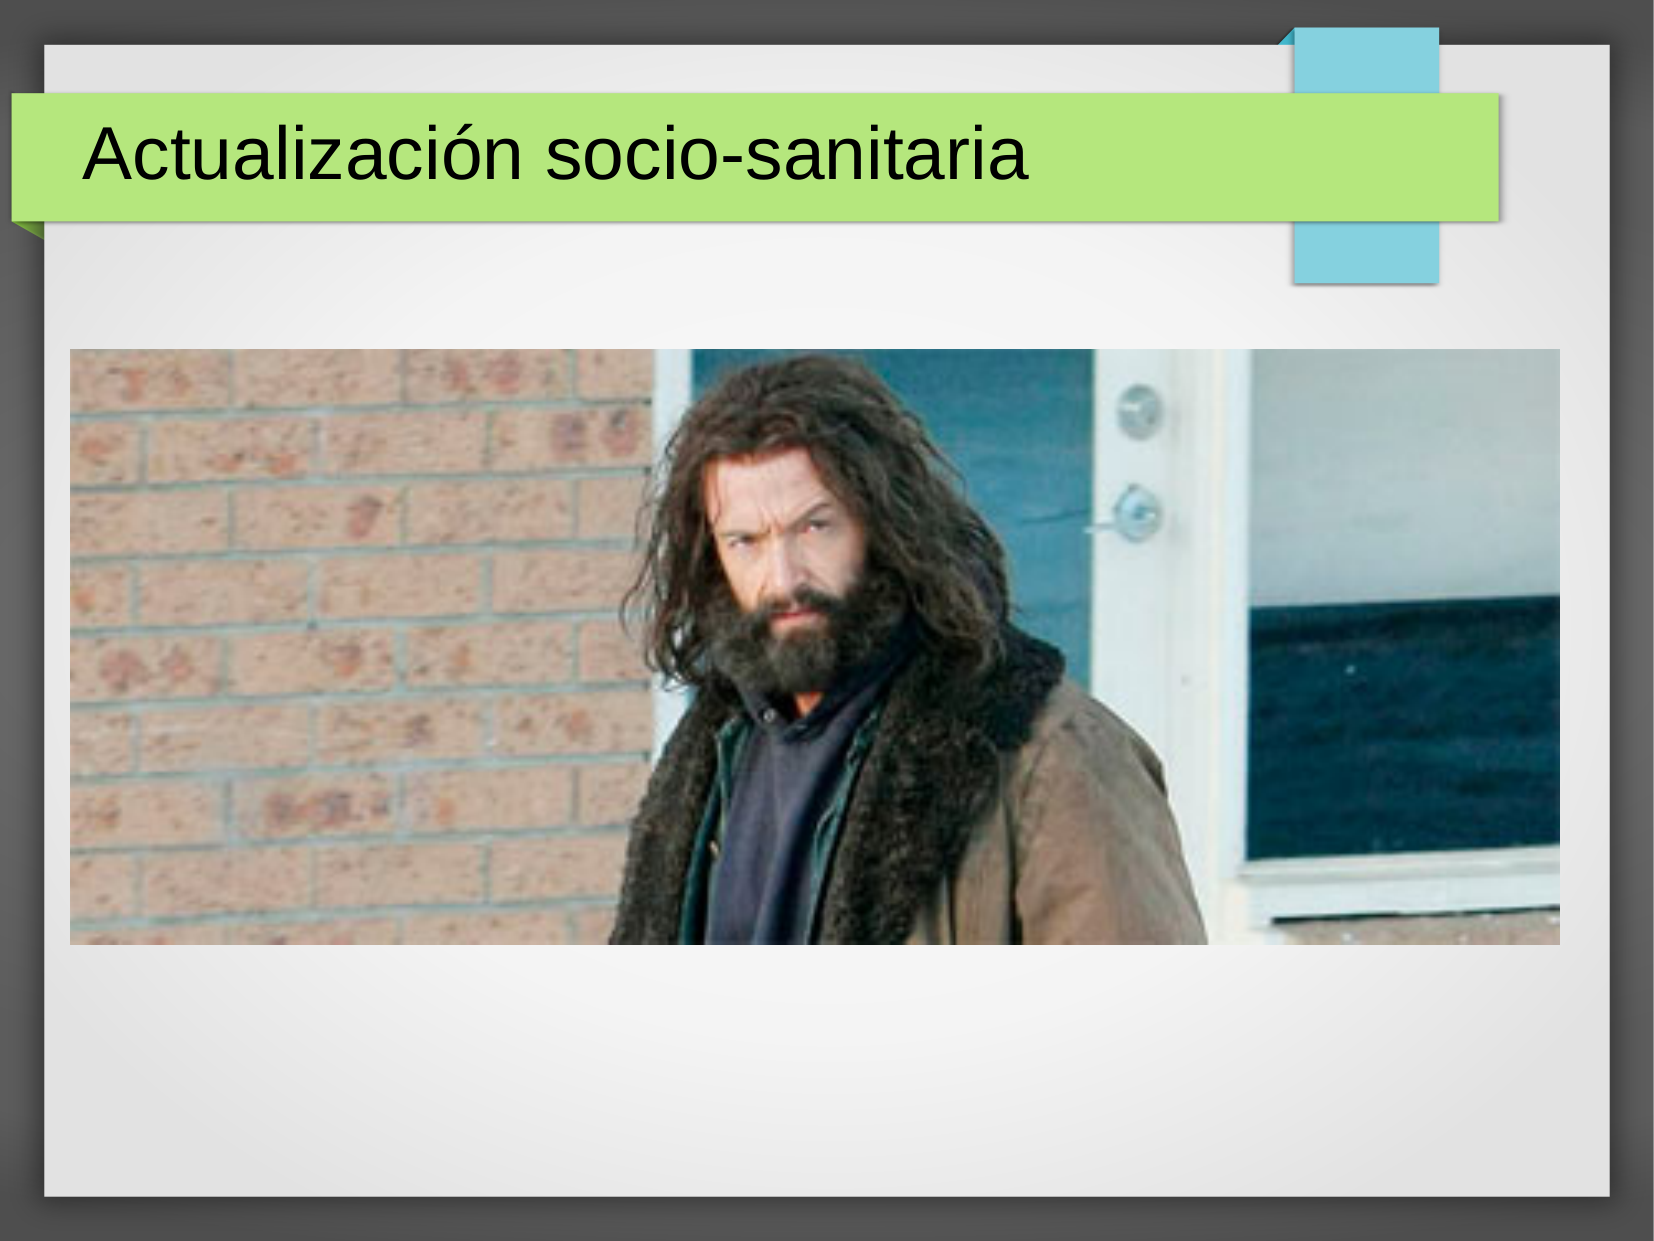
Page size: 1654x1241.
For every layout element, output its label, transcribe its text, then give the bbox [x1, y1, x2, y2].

picture [0, 0, 1654, 1241]
title Actualización socio-sanitaria [82, 94, 1264, 213]
